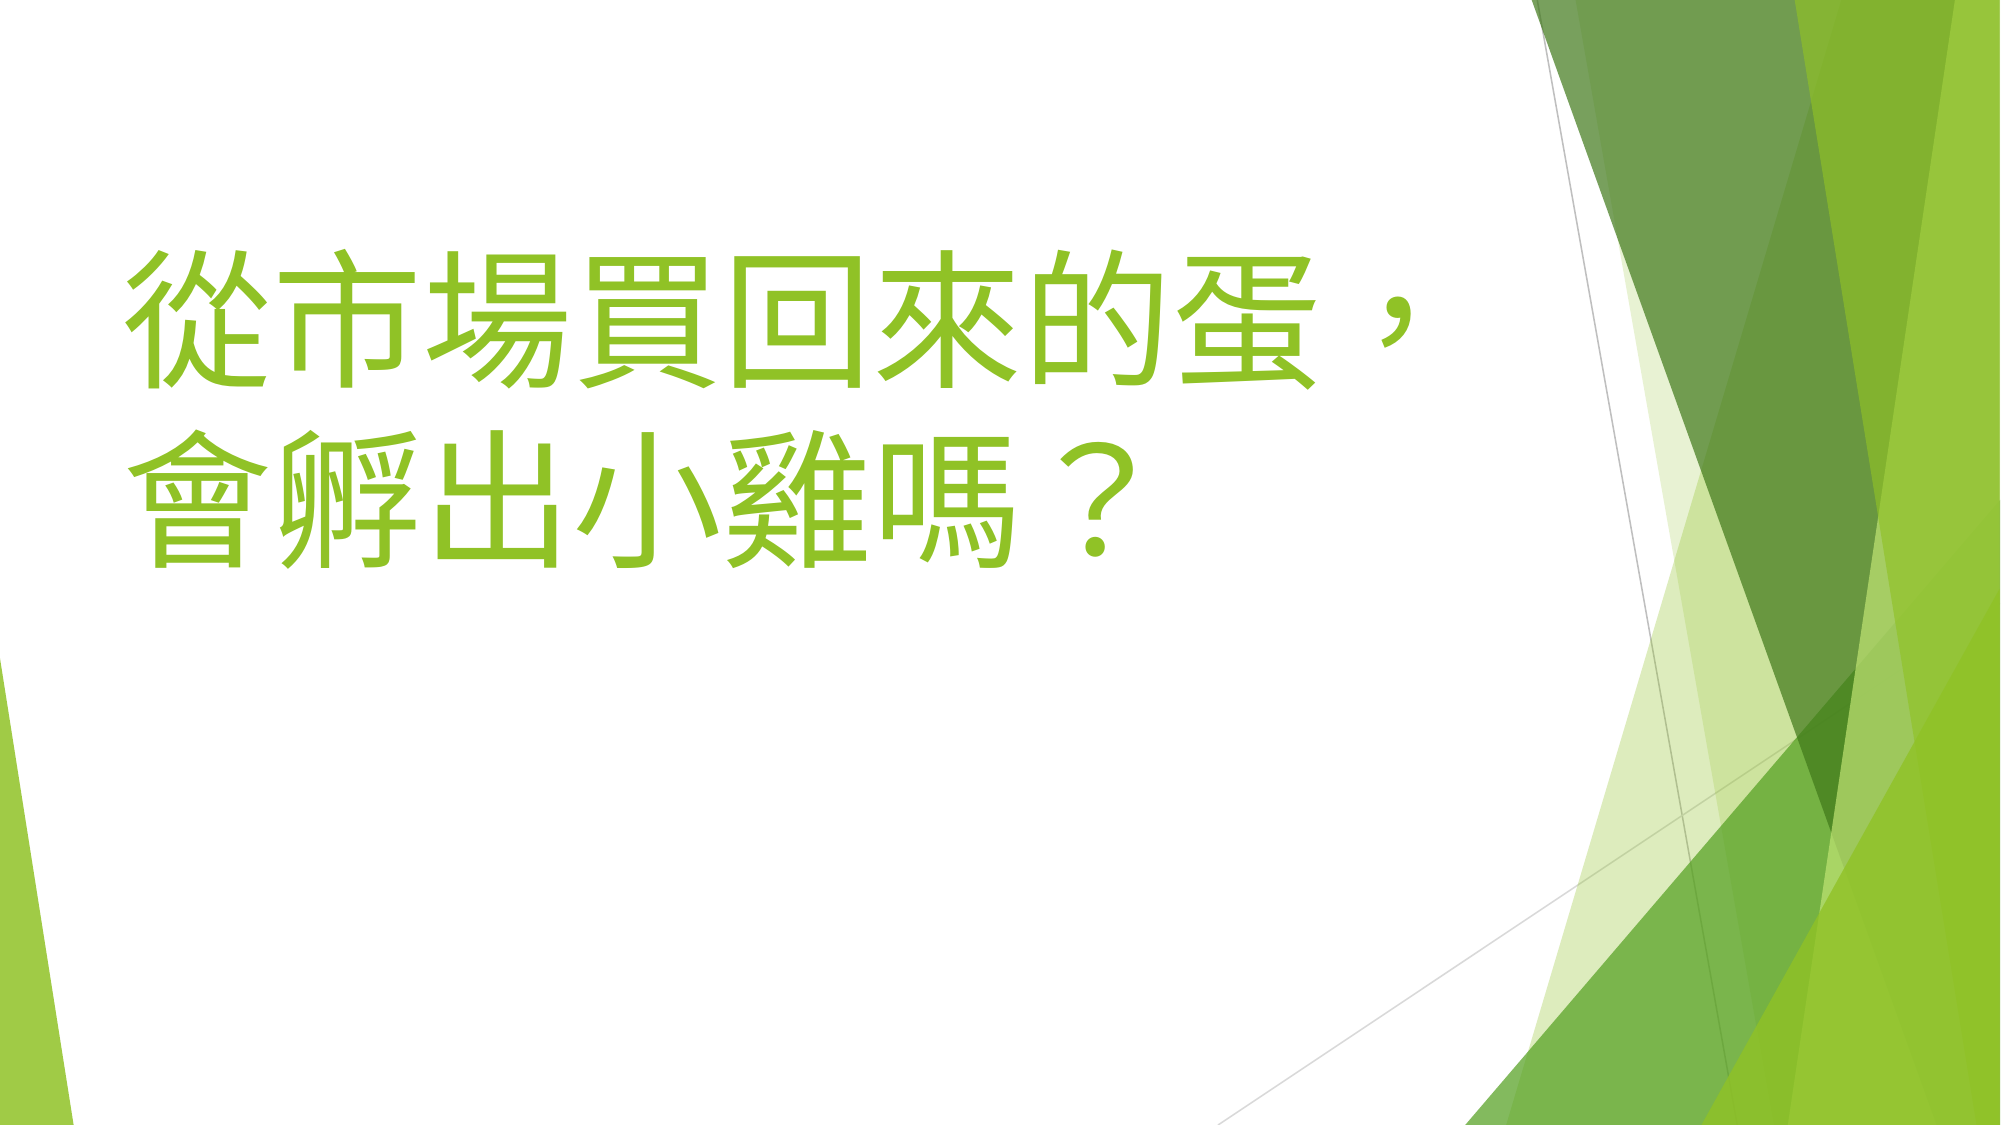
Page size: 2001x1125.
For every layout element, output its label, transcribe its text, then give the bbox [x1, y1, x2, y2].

title 從市場買回來的蛋， 會孵出小雞嗎？ [107, 219, 1519, 630]
